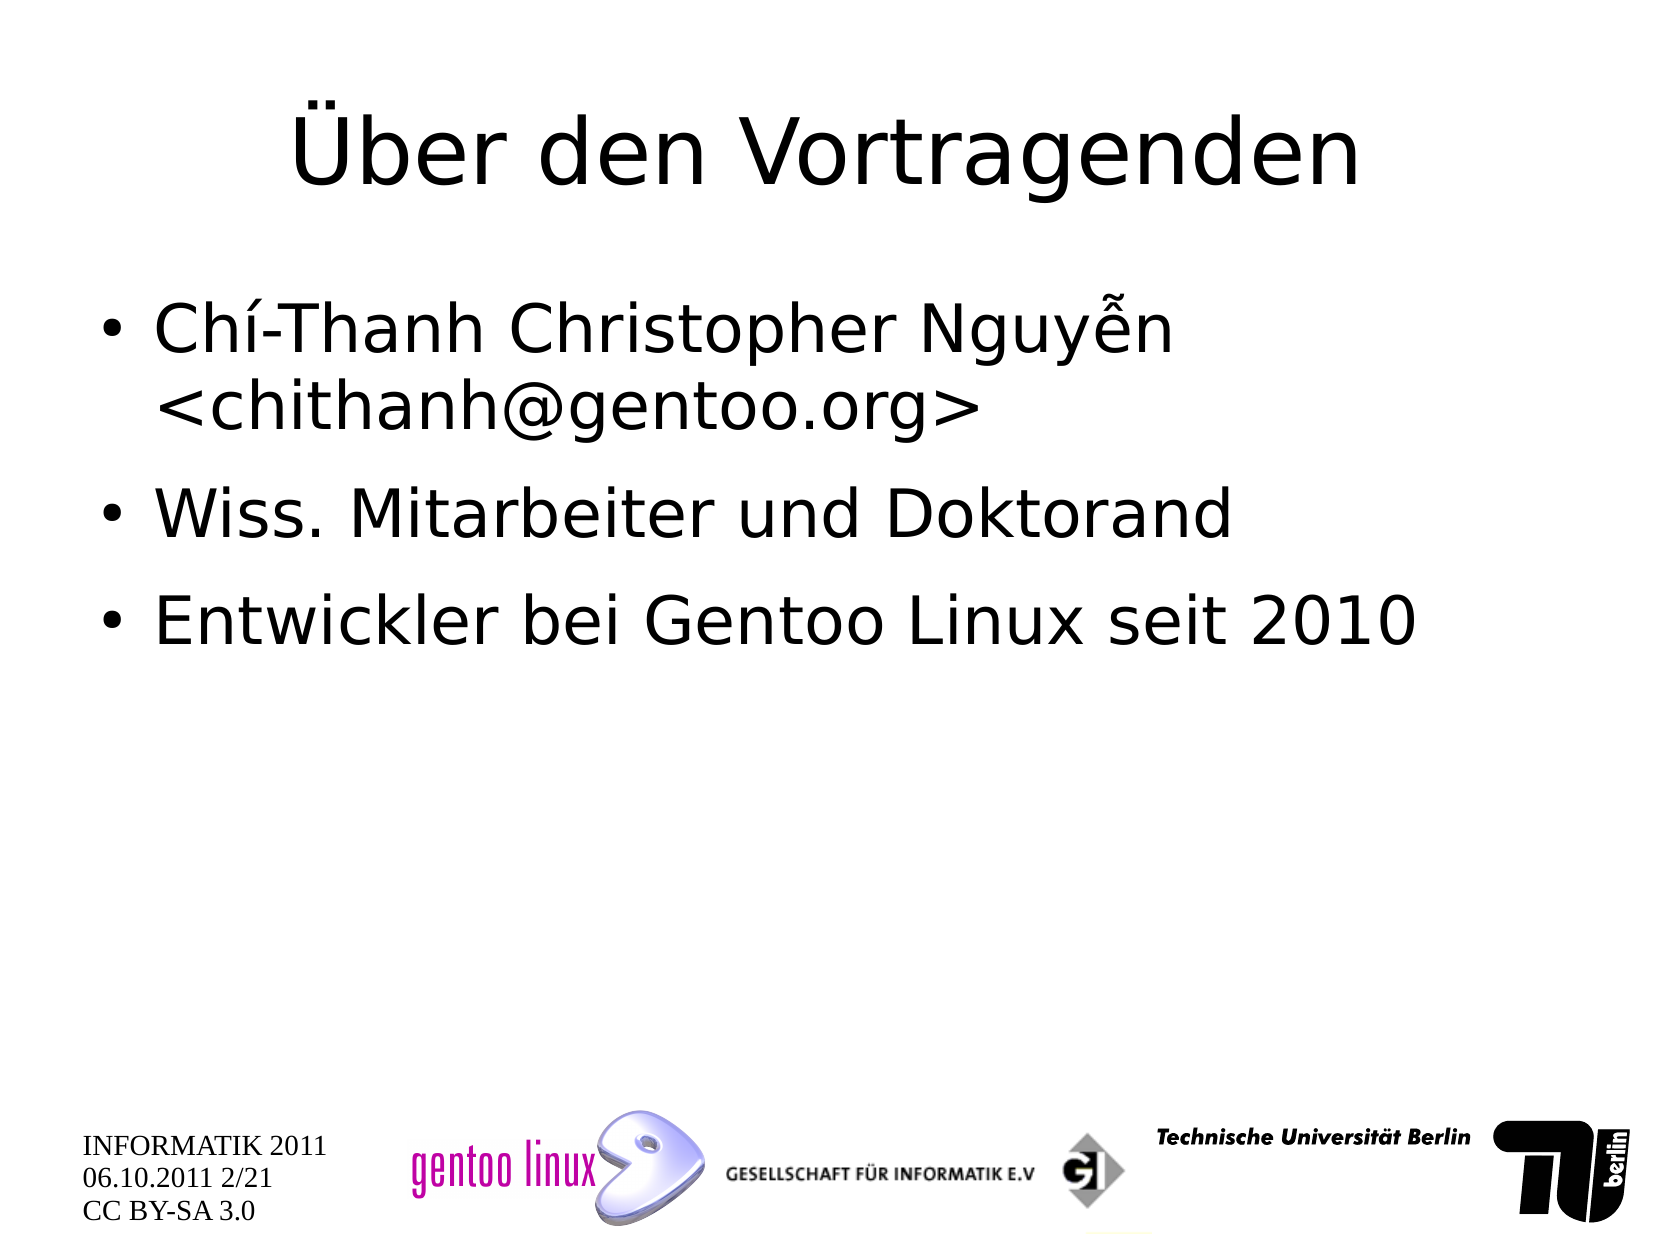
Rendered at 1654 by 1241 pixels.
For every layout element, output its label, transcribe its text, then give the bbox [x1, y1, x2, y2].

picture [726, 1109, 1152, 1234]
list Chí-Thanh Christopher Nguyễn <chithanh@gentoo.org> Wiss. Mitarbeiter und Doktorand Entwickler bei Gentoo Linux seit 2010 [82, 290, 1571, 1109]
picture [407, 1109, 708, 1230]
title Über den Vortragenden [82, 49, 1571, 257]
